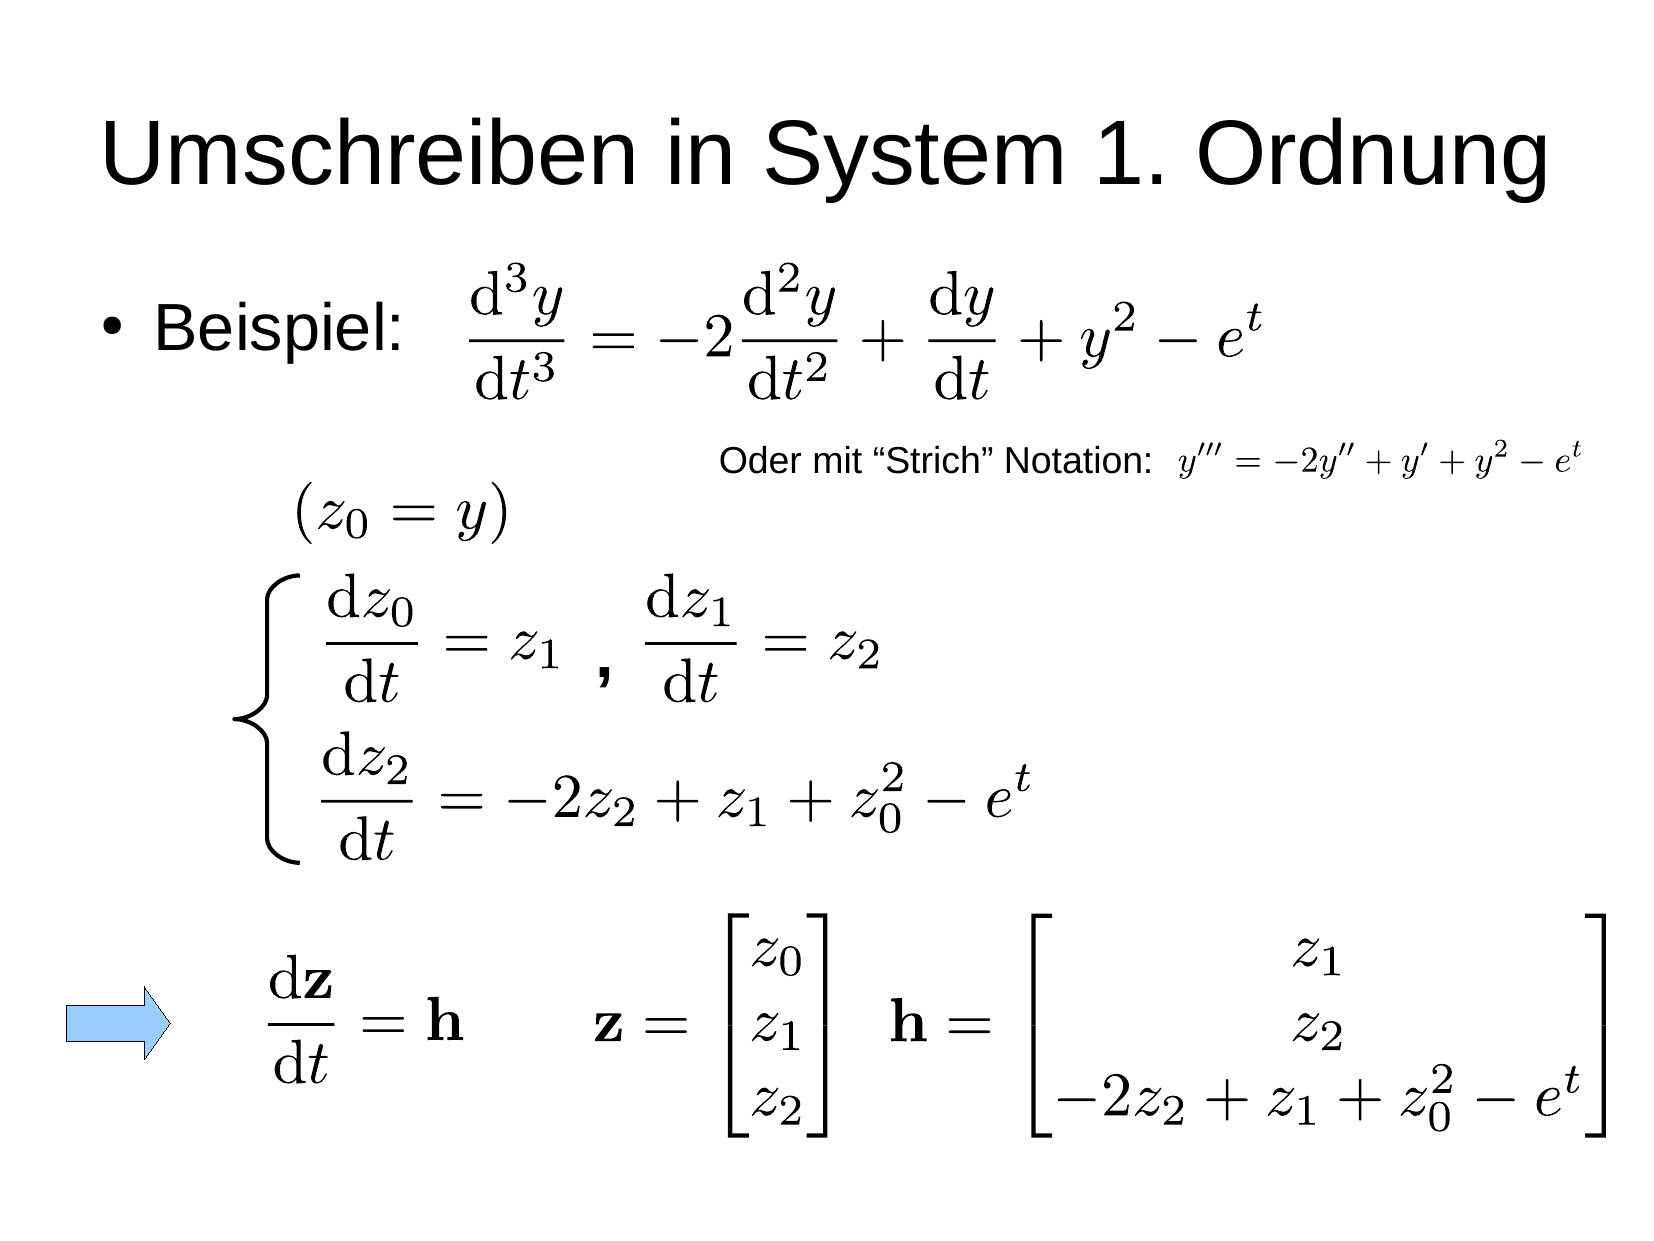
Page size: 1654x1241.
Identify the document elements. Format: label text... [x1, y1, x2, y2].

text_box [469, 262, 1264, 400]
text_box [592, 913, 848, 1138]
text_box [888, 913, 1627, 1138]
text_box [66, 986, 171, 1060]
text_box , [580, 609, 629, 700]
title Umschreiben in System 1. Ordnung [82, 56, 1571, 250]
text_box [321, 731, 1033, 861]
text_box [267, 954, 465, 1084]
text_box [1177, 439, 1583, 479]
text_box [326, 573, 563, 703]
list Beispiel: [82, 290, 1571, 1094]
text_box [645, 573, 881, 703]
text_box [291, 481, 513, 545]
text_box Oder mit “Strich” Notation: [703, 432, 1170, 490]
